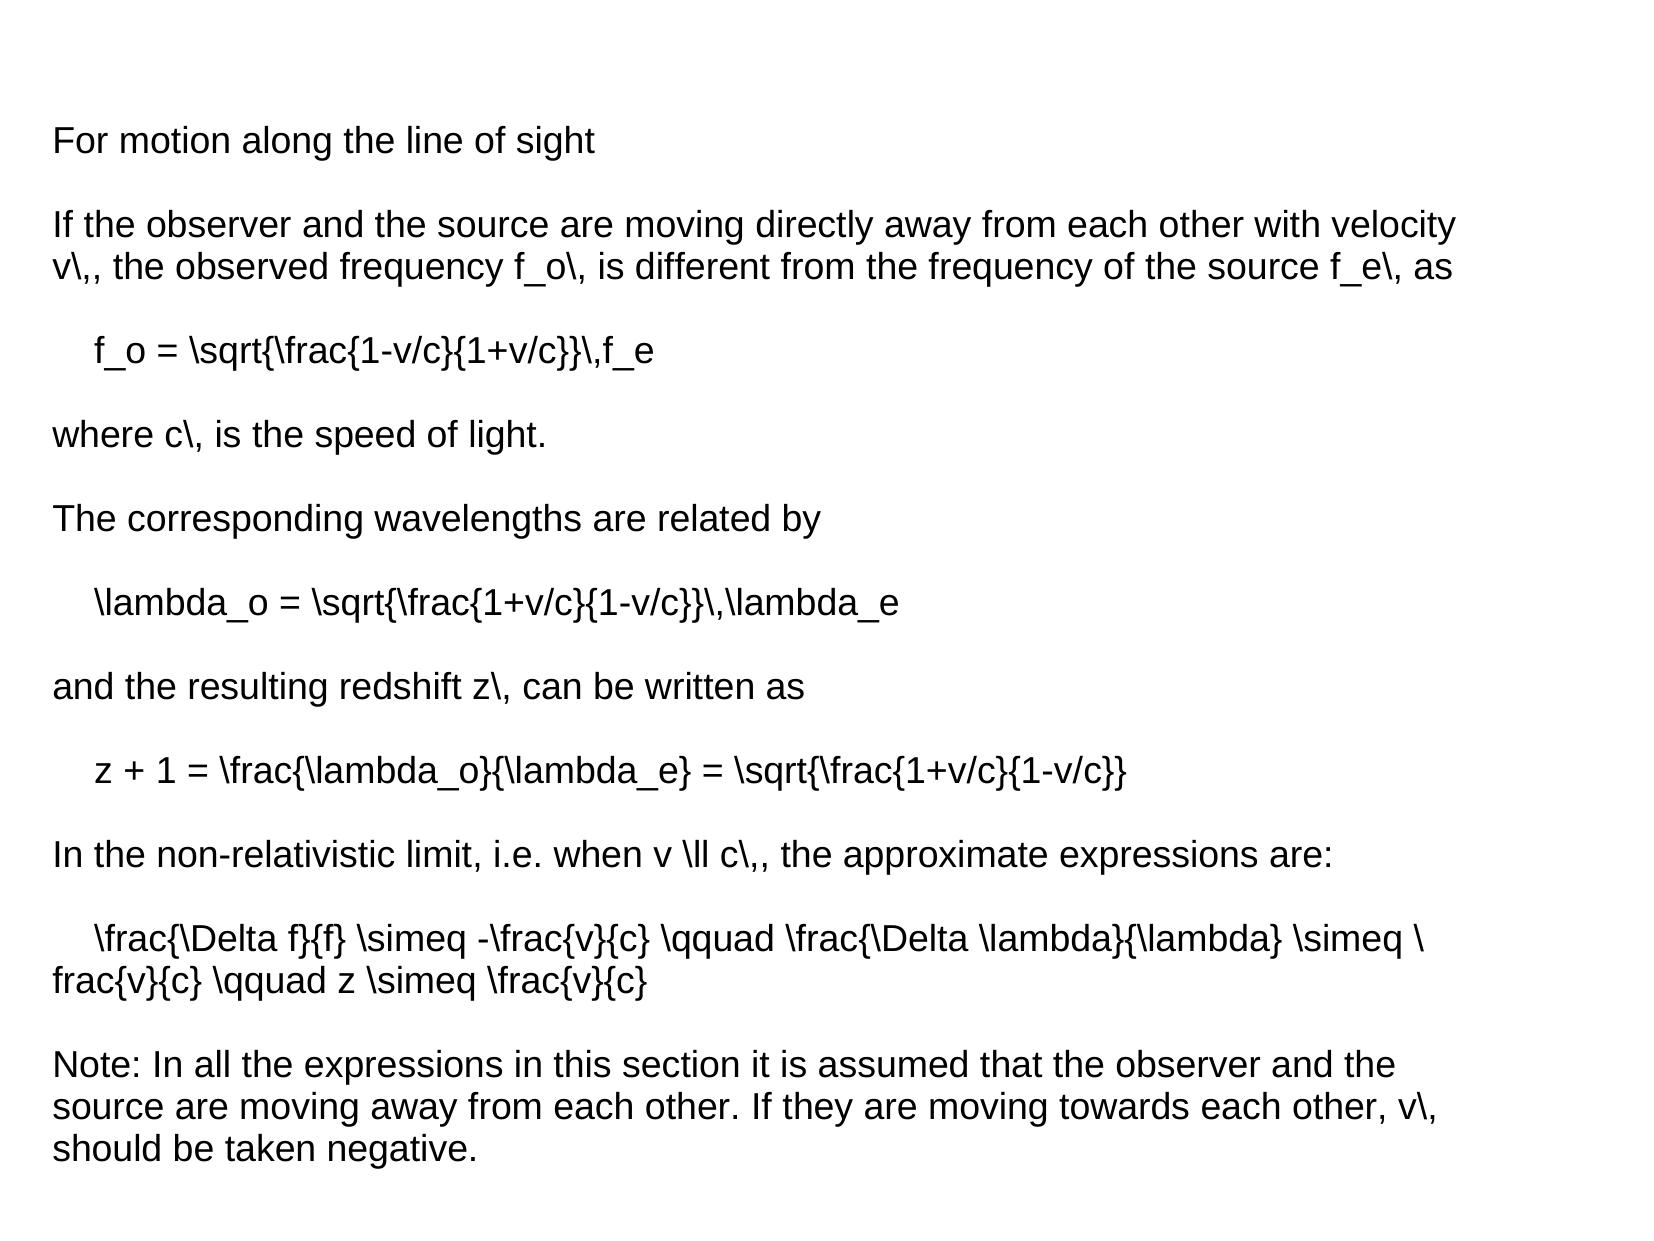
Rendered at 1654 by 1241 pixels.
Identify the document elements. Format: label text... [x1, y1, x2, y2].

text_box For motion along the line of sight If the observer and the source are moving directly away from each other with velocity v\,, the observed frequency f_o\, is different from the frequency of the source f_e\, as f_o = \sqrt{\frac{1-v/c}{1+v/c}}\,f_e where c\, is the speed of light. The corresponding wavelengths are related by \lambda_o = \sqrt{\frac{1+v/c}{1-v/c}}\,\lambda_e and the resulting redshift z\, can be written as z + 1 = \frac{\lambda_o}{\lambda_e} = \sqrt{\frac{1+v/c}{1-v/c}} In the non-relativistic limit, i.e. when v \ll c\,, the approximate expressions are: \frac{\Delta f}{f} \simeq -\frac{v}{c} \qquad \frac{\Delta \lambda}{\lambda} \simeq \frac{v}{c} \qquad z \simeq \frac{v}{c} Note: In all the expressions in this section it is assumed that the observer and the source are moving away from each other. If they are moving towards each other, v\, should be taken negative. [37, 112, 1501, 1178]
